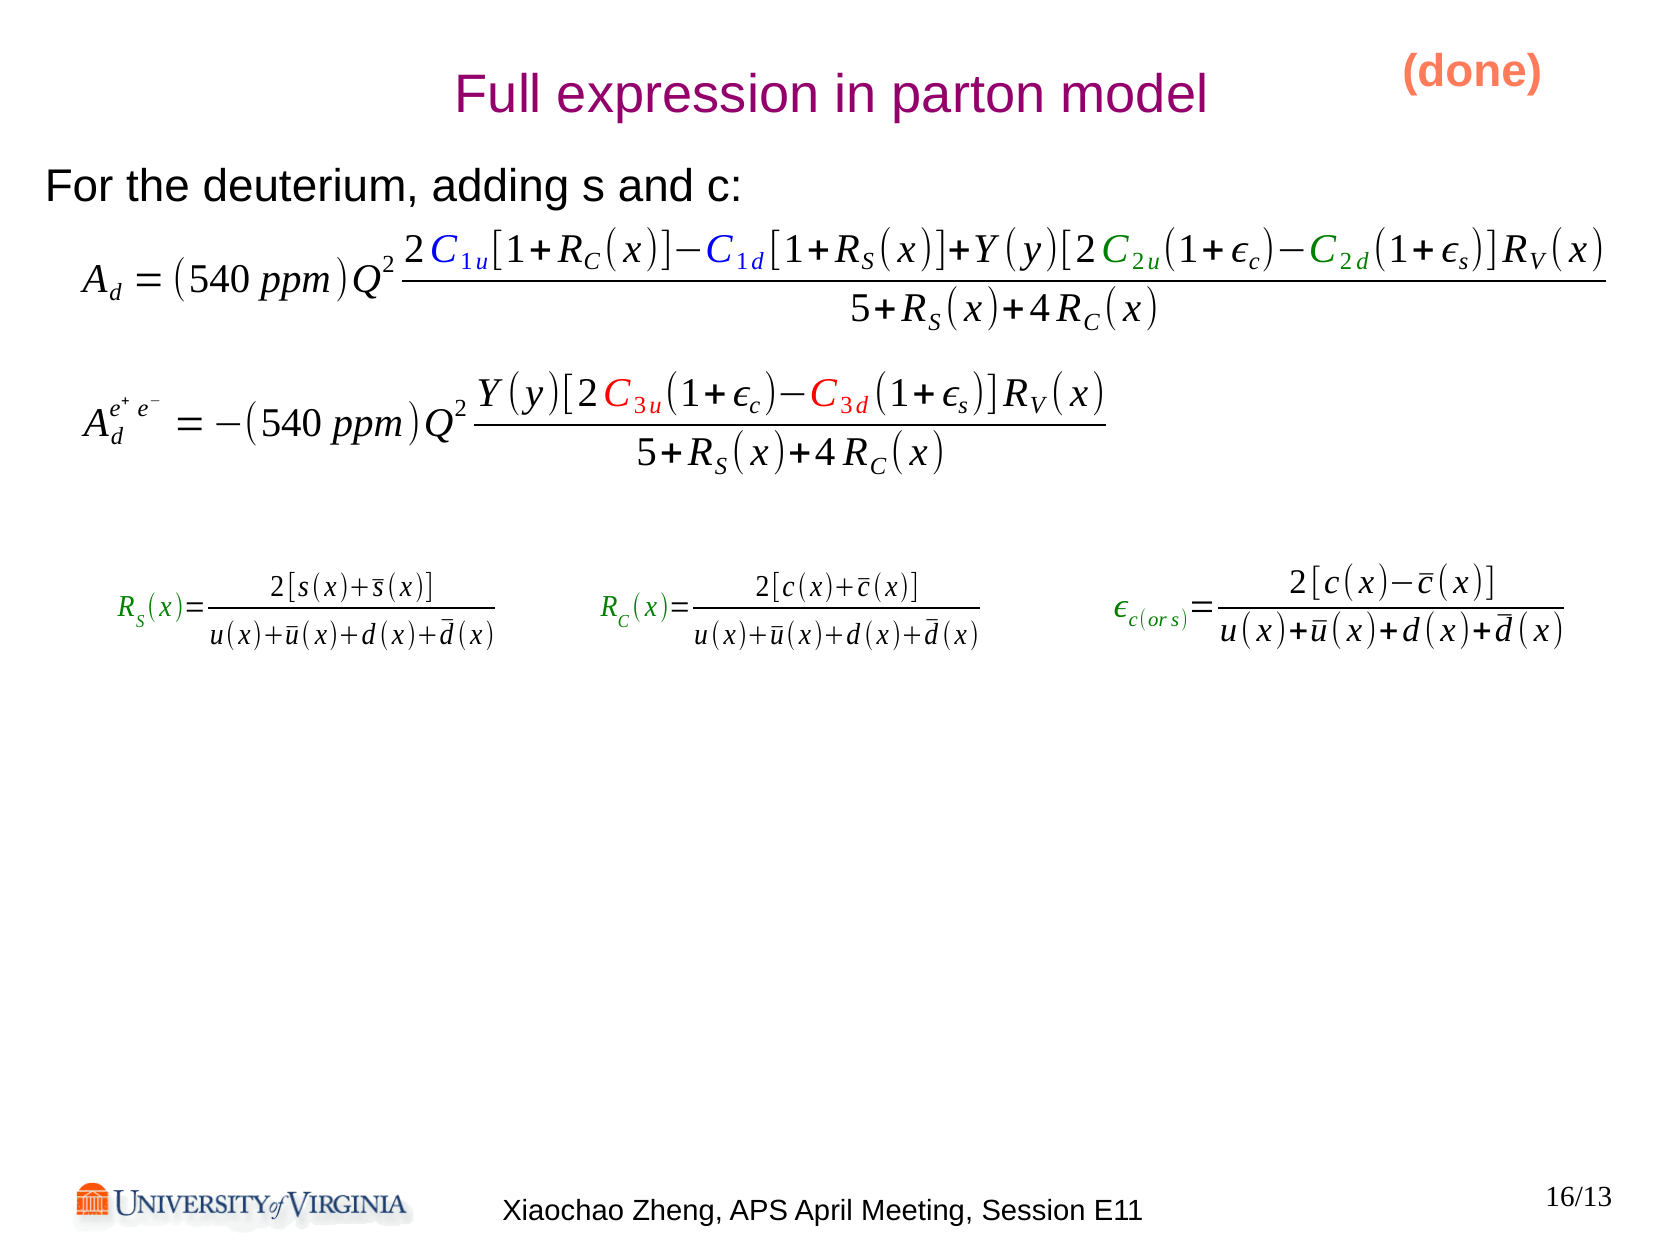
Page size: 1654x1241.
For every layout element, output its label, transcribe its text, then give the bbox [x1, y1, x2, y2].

chart [595, 562, 984, 653]
text_box (done) [1387, 37, 1576, 104]
chart [112, 562, 500, 653]
chart [75, 369, 1114, 482]
picture [53, 1165, 427, 1241]
title Full expression in parton model [126, 37, 1538, 150]
list For the deuterium, adding s and c: [26, 159, 826, 226]
chart [1106, 562, 1571, 653]
chart [73, 225, 1613, 338]
